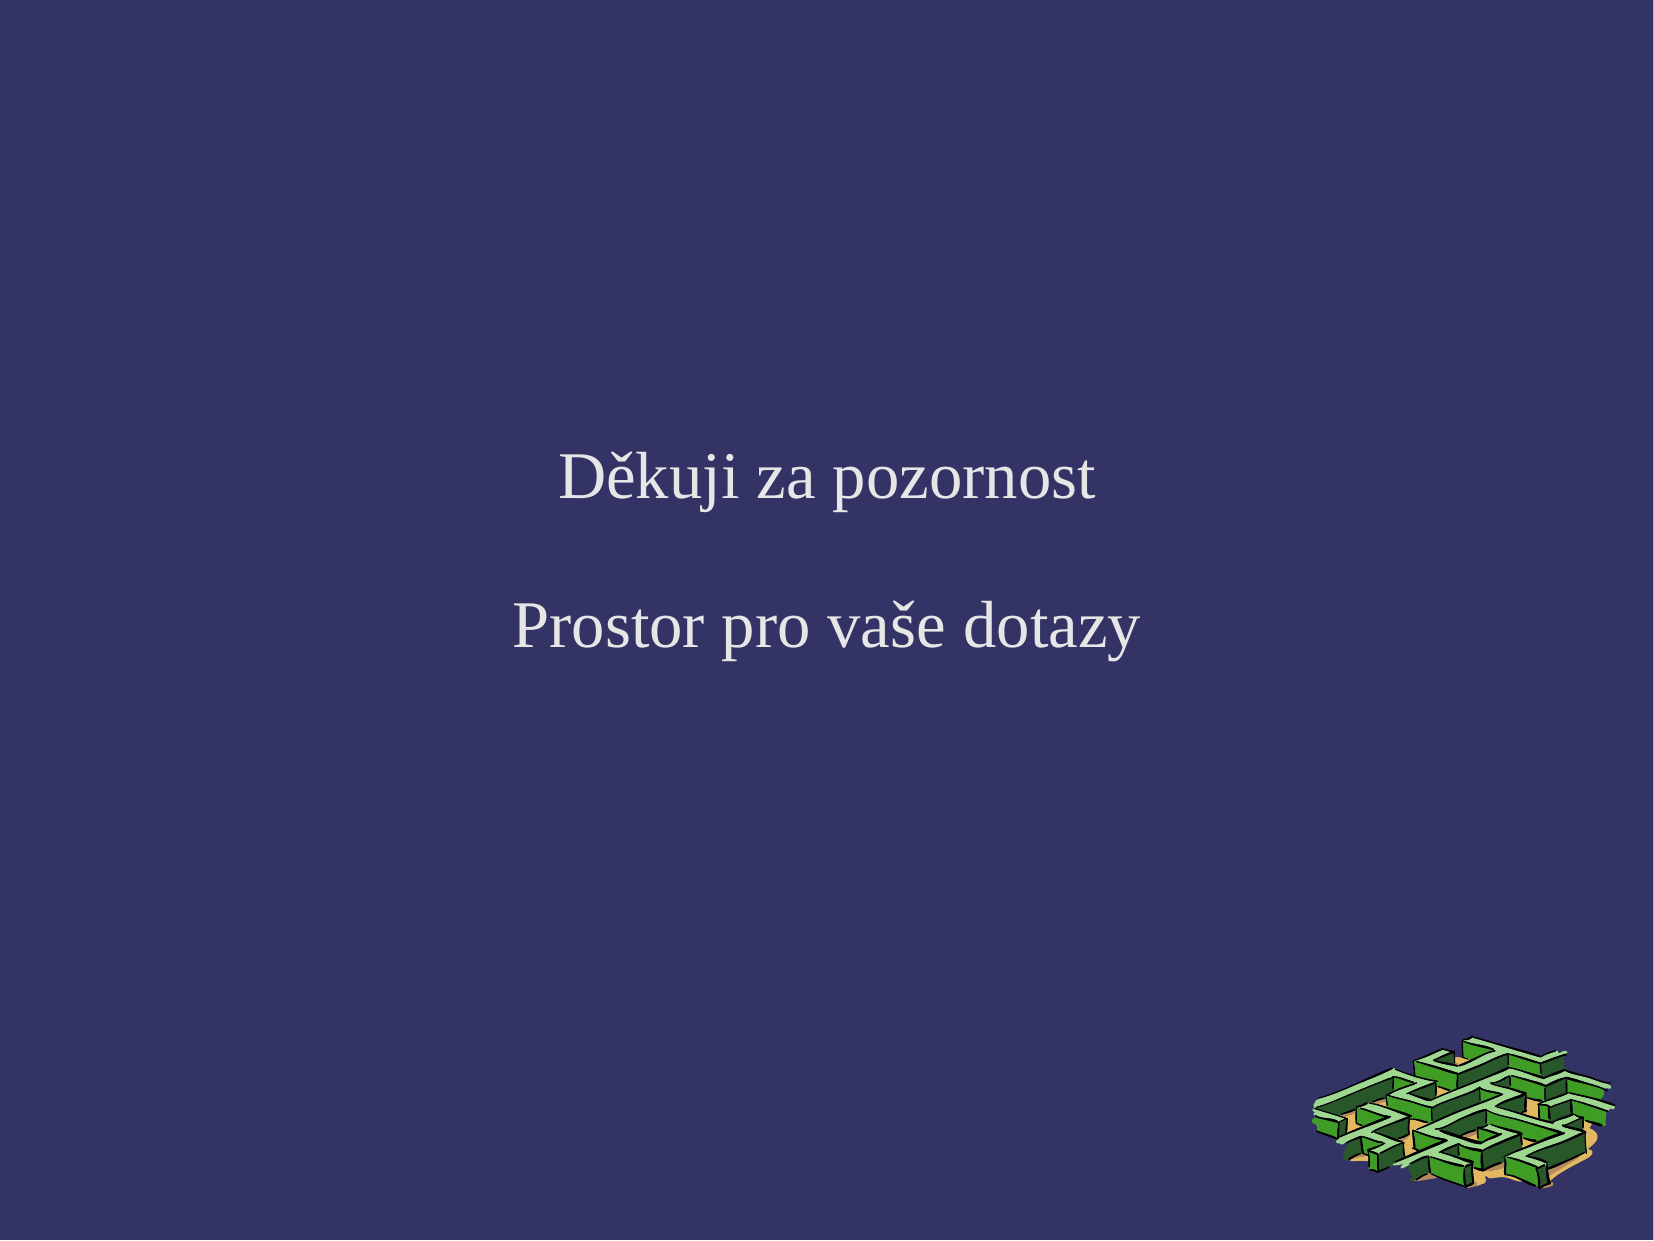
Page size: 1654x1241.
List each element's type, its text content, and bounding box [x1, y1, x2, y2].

subtitle Děkuji za pozornost Prostor pro vaše dotazy [121, 0, 1534, 1139]
